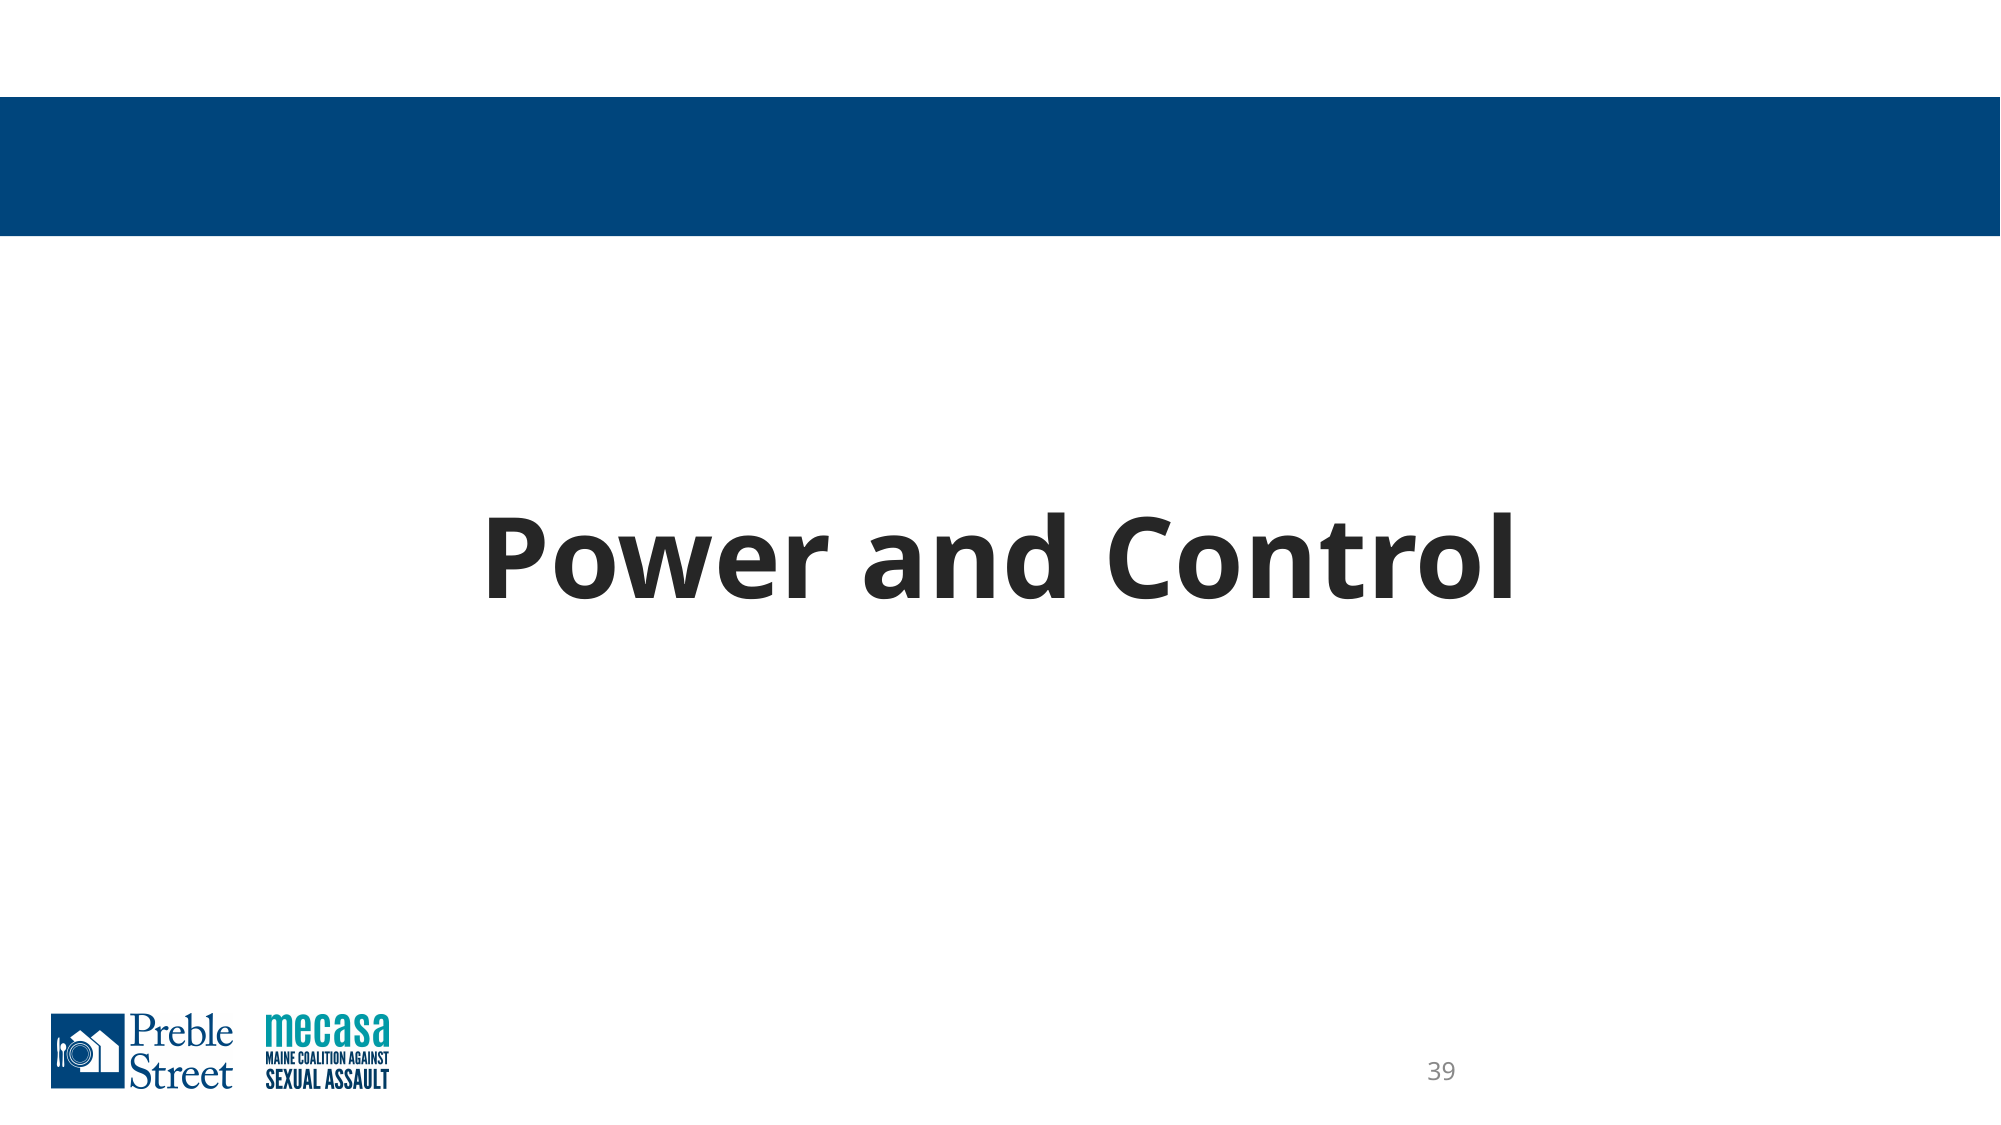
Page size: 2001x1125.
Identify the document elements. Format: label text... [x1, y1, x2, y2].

title Power and Control [419, 382, 1581, 743]
slide_number 39 [1412, 1042, 1863, 1103]
